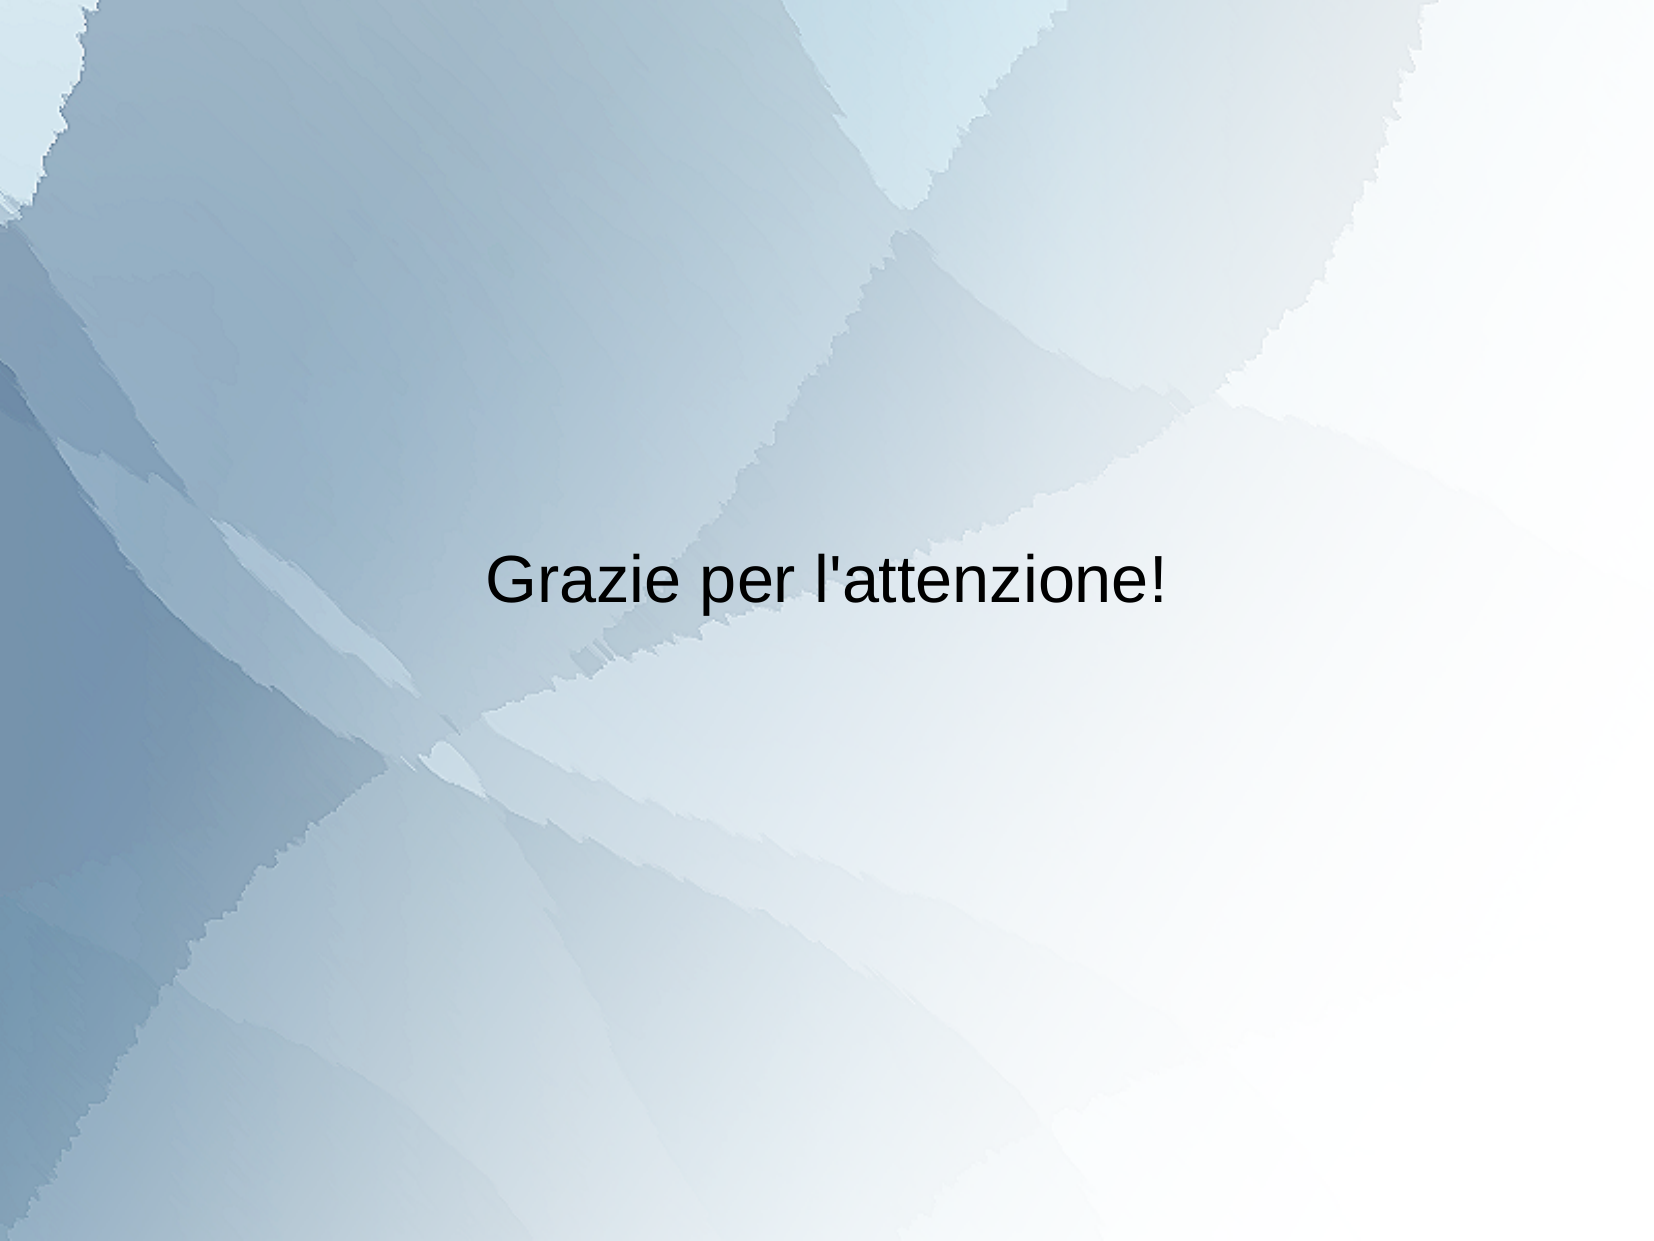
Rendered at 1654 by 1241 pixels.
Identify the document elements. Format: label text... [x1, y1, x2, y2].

text_box Grazie per l'attenzione! [82, 49, 1571, 1109]
picture [0, 0, 1654, 1241]
